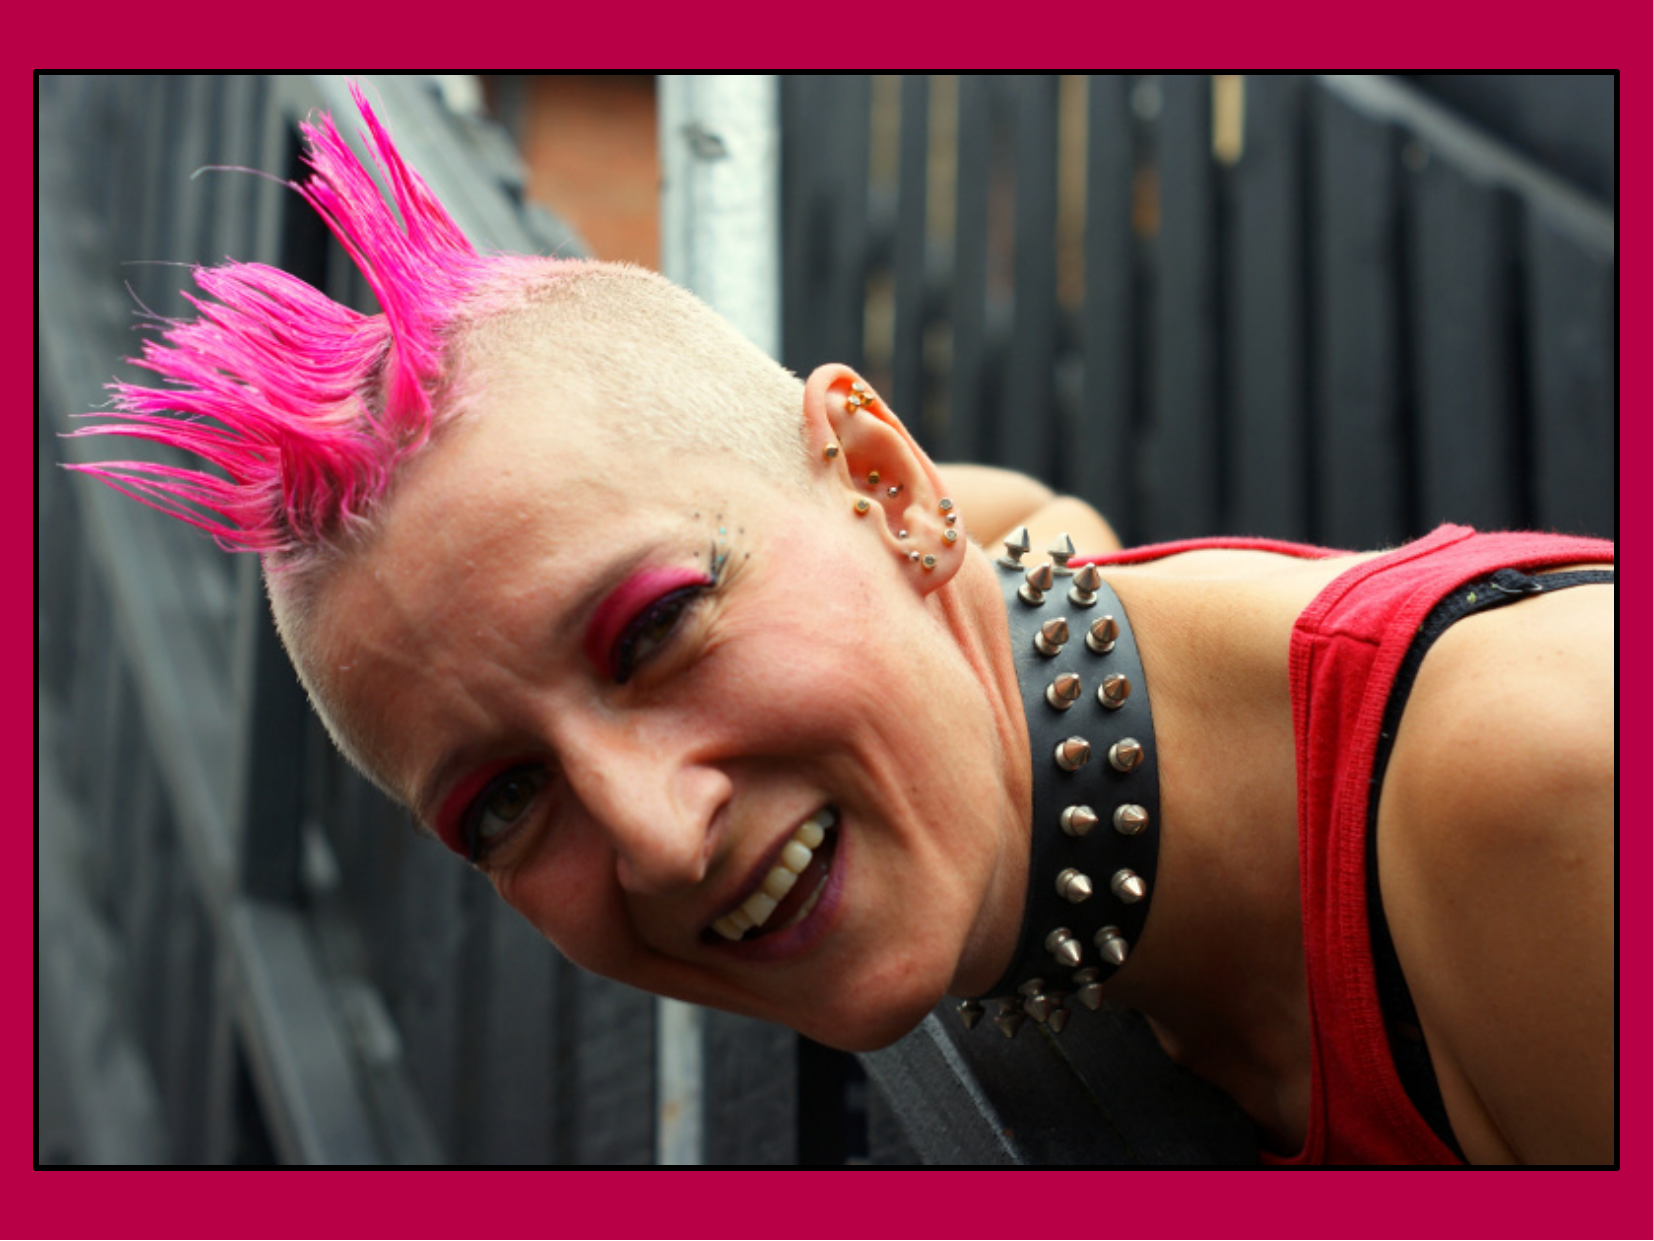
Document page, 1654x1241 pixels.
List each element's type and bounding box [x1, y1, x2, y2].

picture [39, 74, 1615, 1166]
